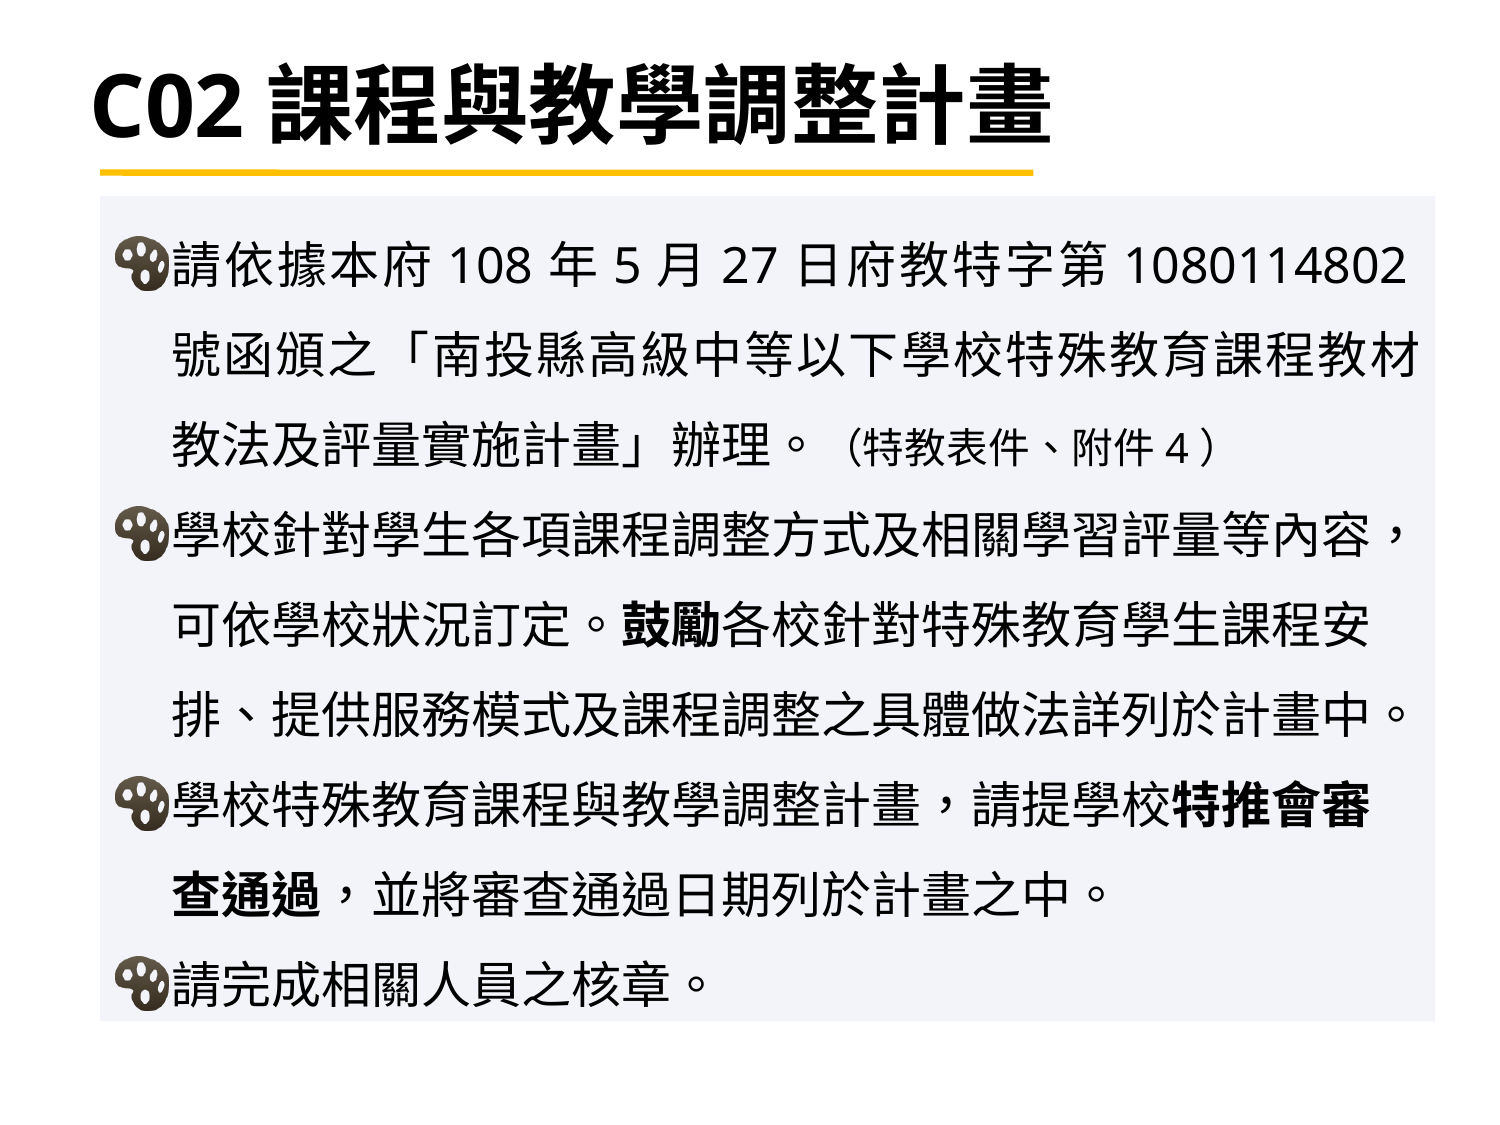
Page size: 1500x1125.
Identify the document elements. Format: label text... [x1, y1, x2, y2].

picture [115, 236, 169, 291]
text_box 請依據本府108年5月27日府教特字第1080114802號函頒之「南投縣高級中等以下學校特殊教育課程教材教法及評量實施計畫」辦理。（特教表件、附件4） 學校針對學生各項課程調整方式及相關學習評量等內容，可依學校狀況訂定。鼓勵各校針對特殊教育學生課程安排、提供服務模式及課程調整之具體做法詳列於計畫中。 學校特殊教育課程與教學調整計畫，請提學校特推會審查通過，並將審查通過日期列於計畫之中。 請完成相關人員之核章。 [100, 196, 1436, 1022]
text_box C02課程與教學調整計畫 [74, 42, 1069, 163]
picture [115, 956, 169, 1011]
picture [115, 776, 169, 831]
picture [115, 506, 169, 561]
